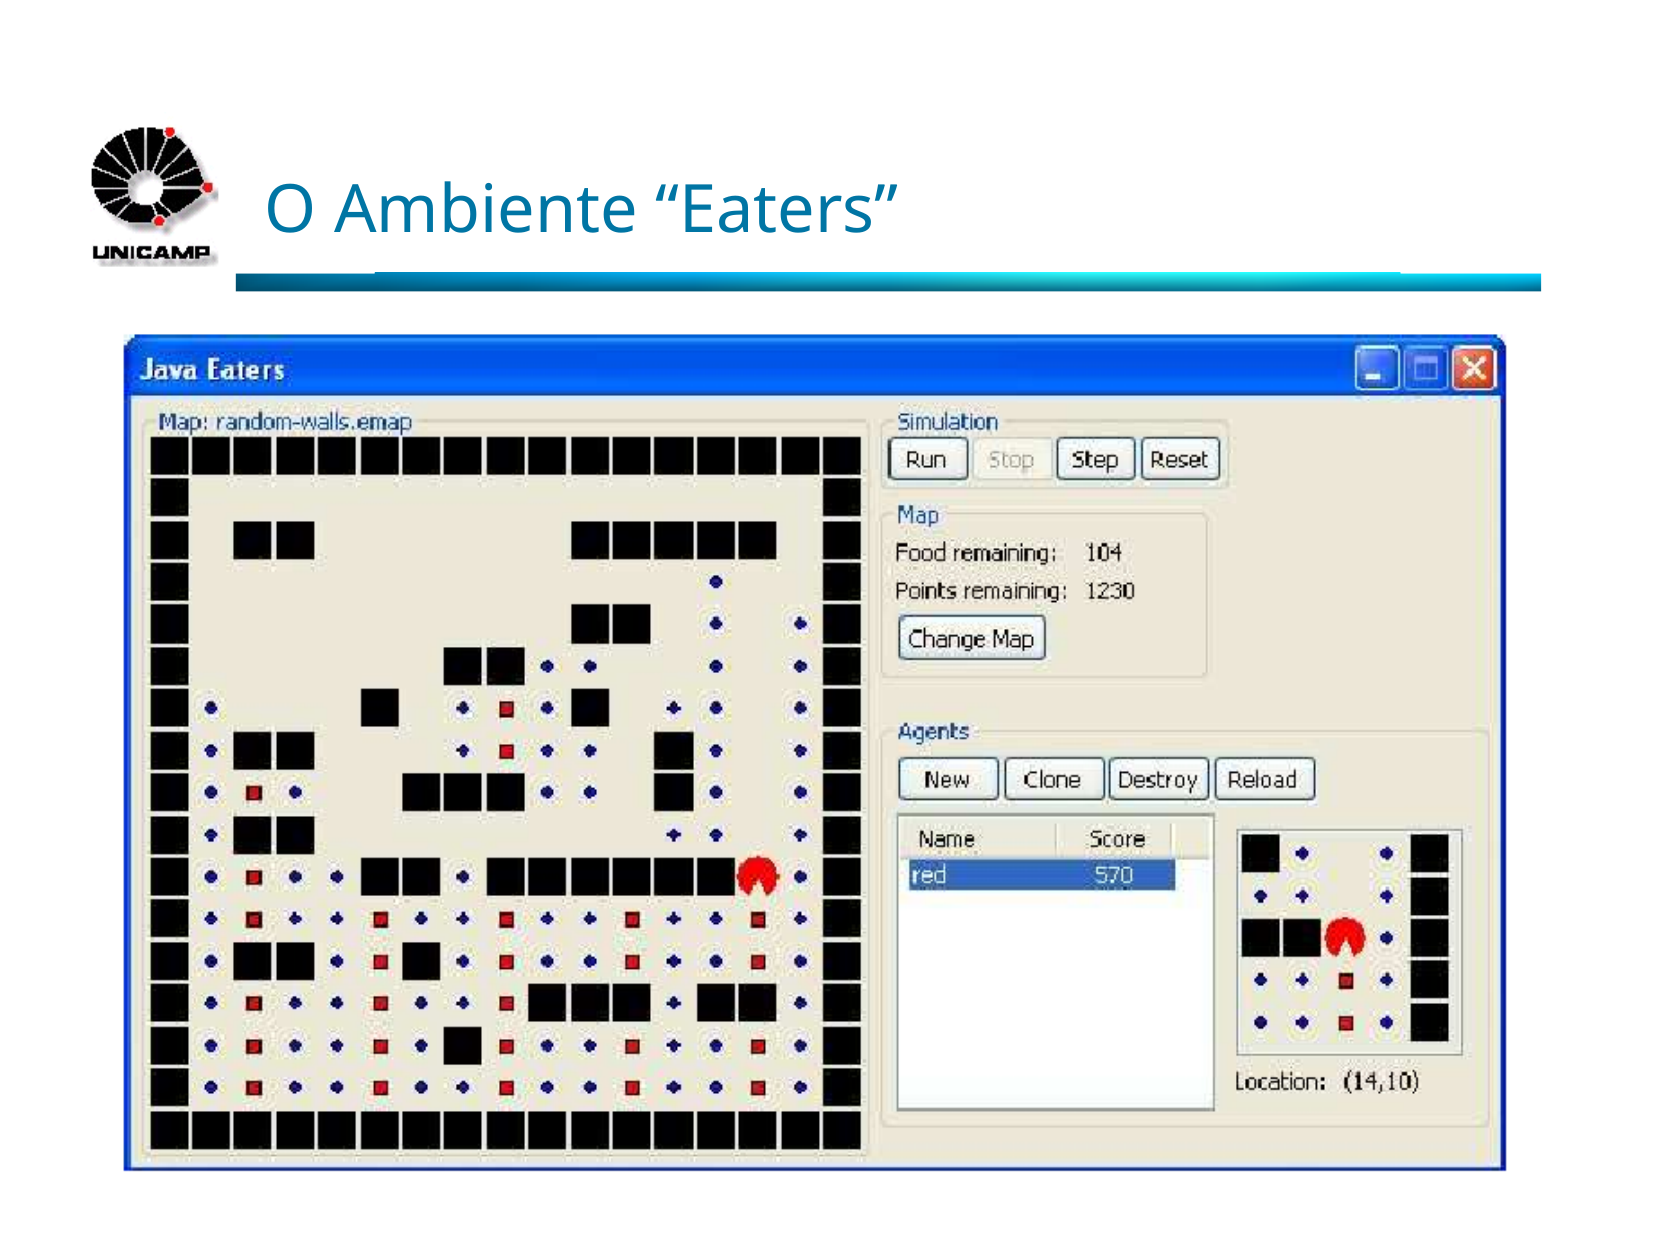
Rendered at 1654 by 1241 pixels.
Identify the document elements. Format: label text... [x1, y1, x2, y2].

picture [125, 272, 1654, 295]
title O Ambiente “Eaters” [264, 42, 1534, 250]
picture [108, 324, 1519, 1182]
